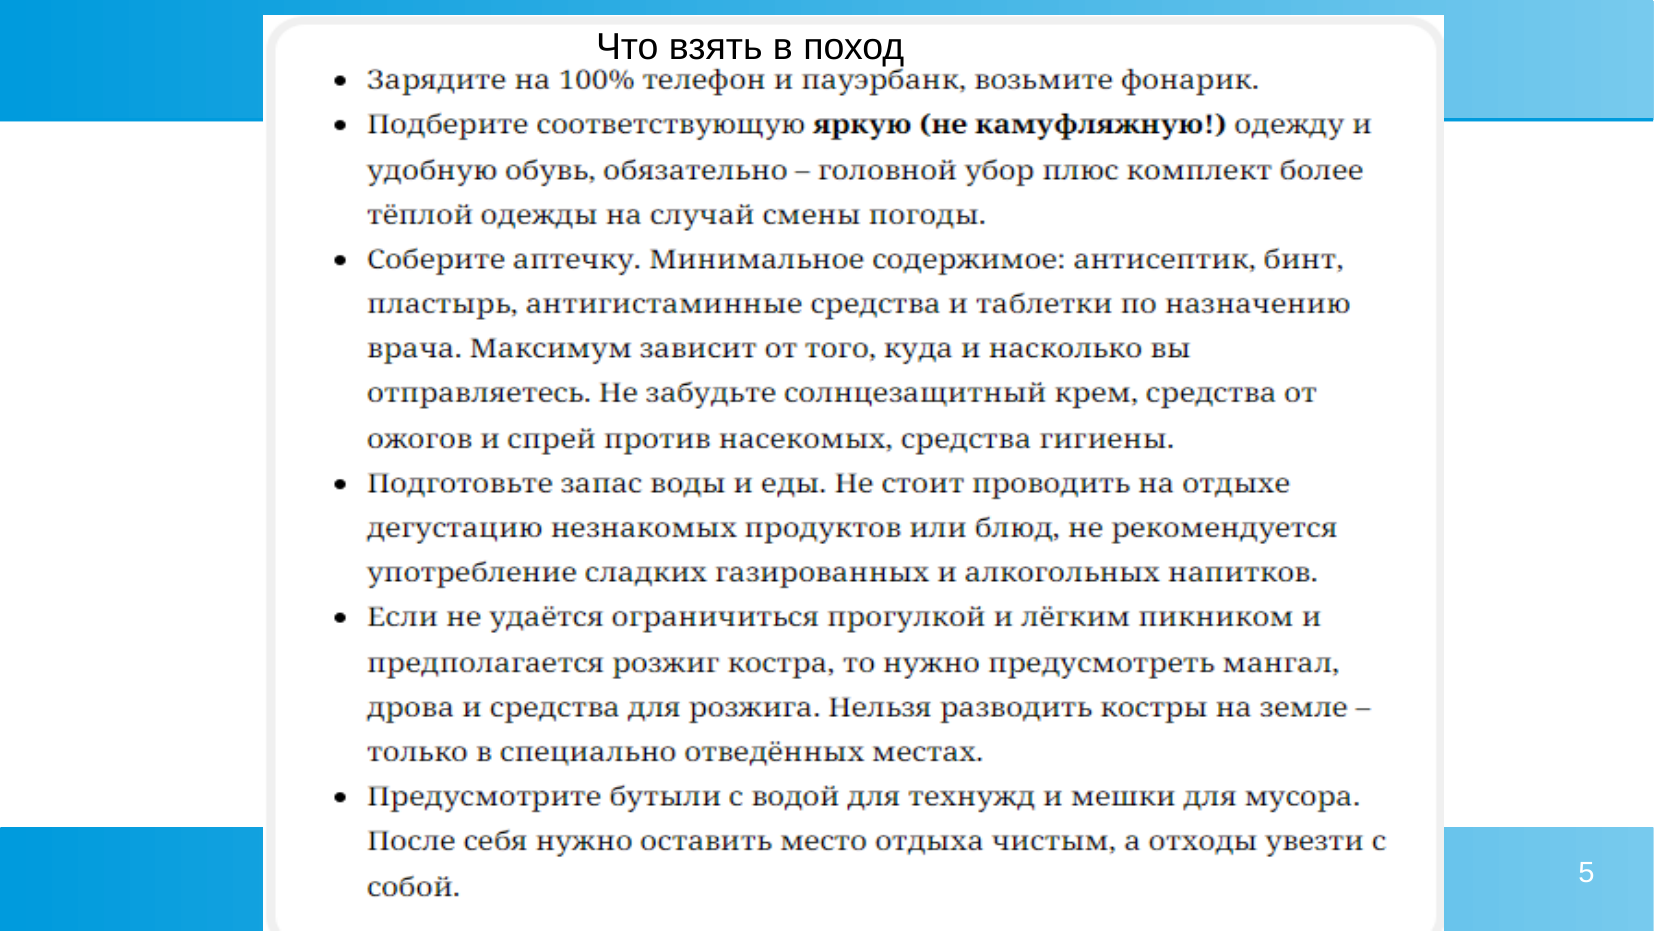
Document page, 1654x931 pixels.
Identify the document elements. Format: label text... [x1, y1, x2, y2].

picture [263, 15, 1444, 931]
text_box Что взять в поход [581, 18, 1370, 102]
